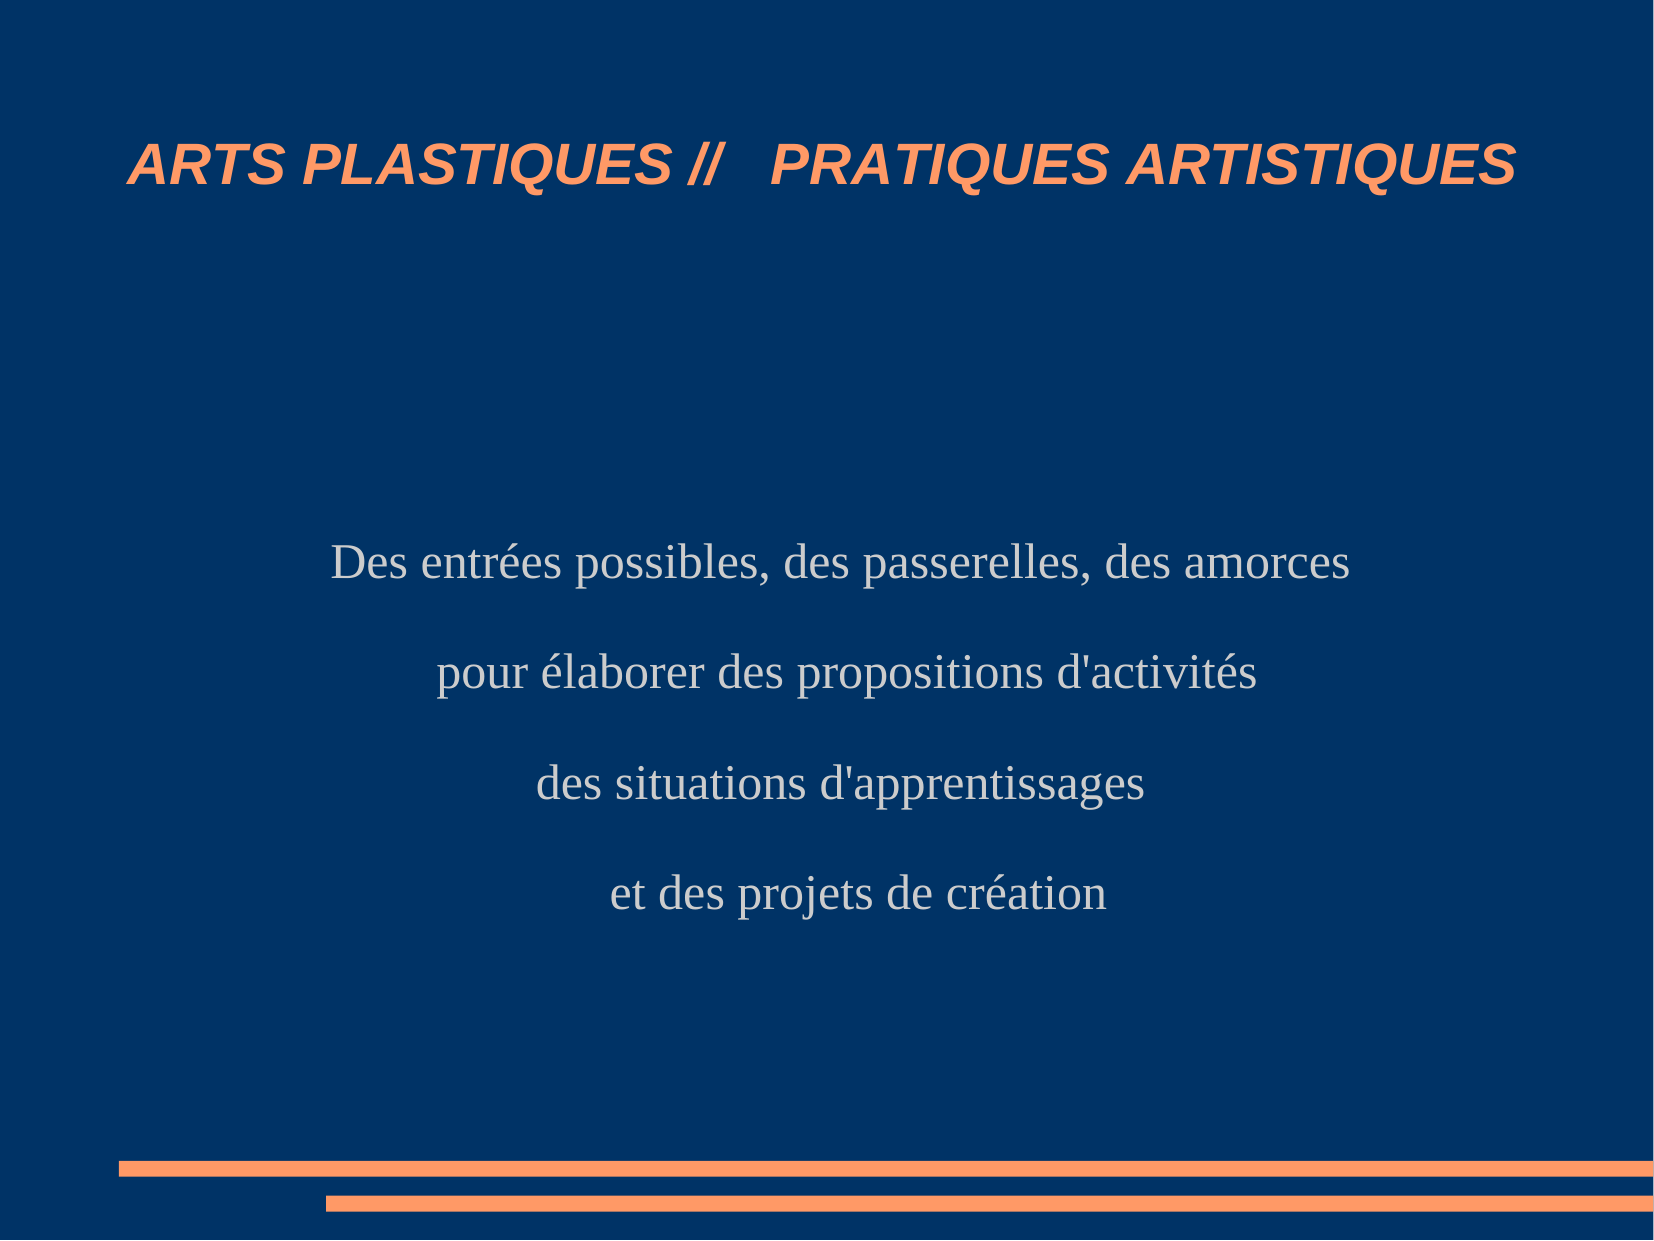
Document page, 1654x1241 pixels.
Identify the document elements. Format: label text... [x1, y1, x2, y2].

title ARTS PLASTIQUES // PRATIQUES ARTISTIQUES [123, 29, 1536, 322]
subtitle Des entrées possibles, des passerelles, des amorces pour élaborer des propositions d'activités des situations d'apprentissages et des projets de création [121, 322, 1561, 1132]
